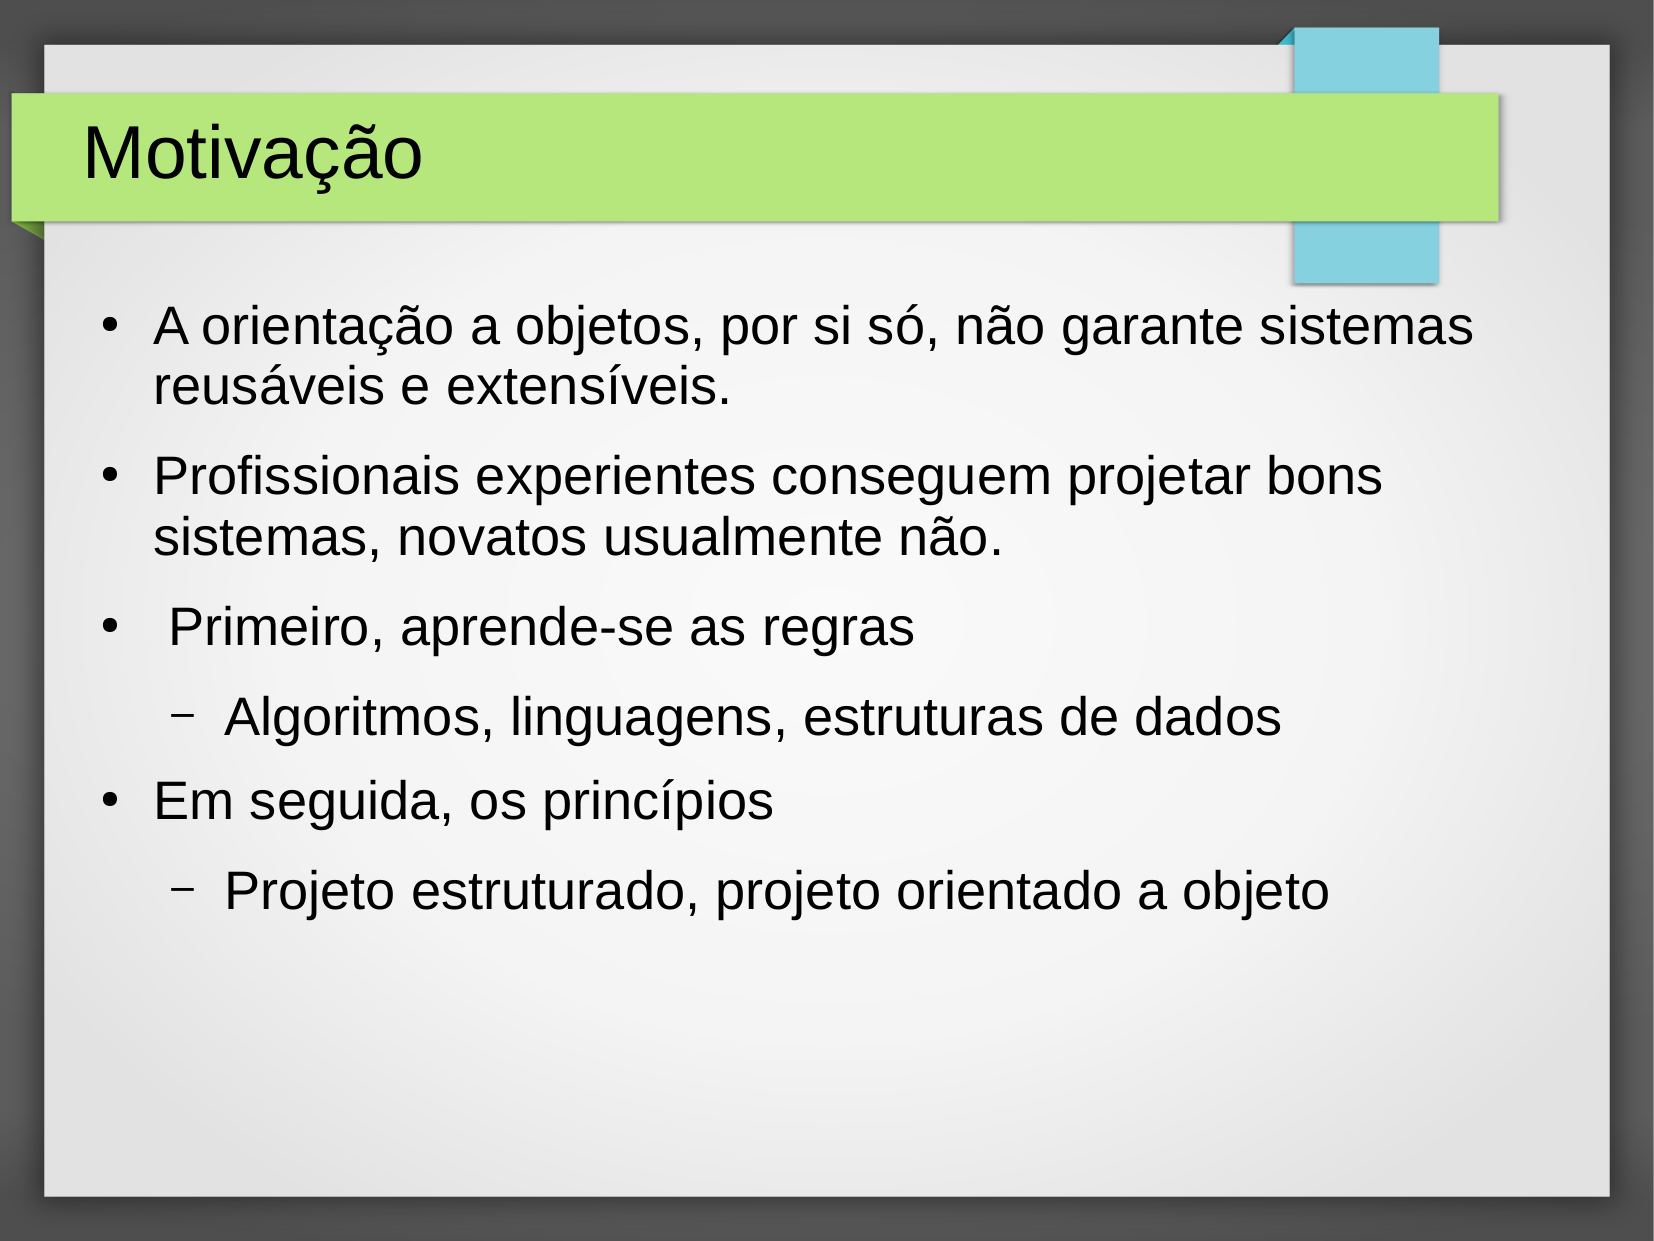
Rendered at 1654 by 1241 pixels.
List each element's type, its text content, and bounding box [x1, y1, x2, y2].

title Motivação [82, 49, 1571, 257]
list A orientação a objetos, por si só, não garante sistemas reusáveis e extensíveis. Profissionais experientes conseguem projetar bons sistemas, novatos usualmente não. Primeiro, aprende-se as regras Algoritmos, linguagens, estruturas de dados Em seguida, os princípios Projeto estruturado, projeto orientado a objeto [82, 295, 1571, 1015]
picture [0, 0, 1654, 1241]
